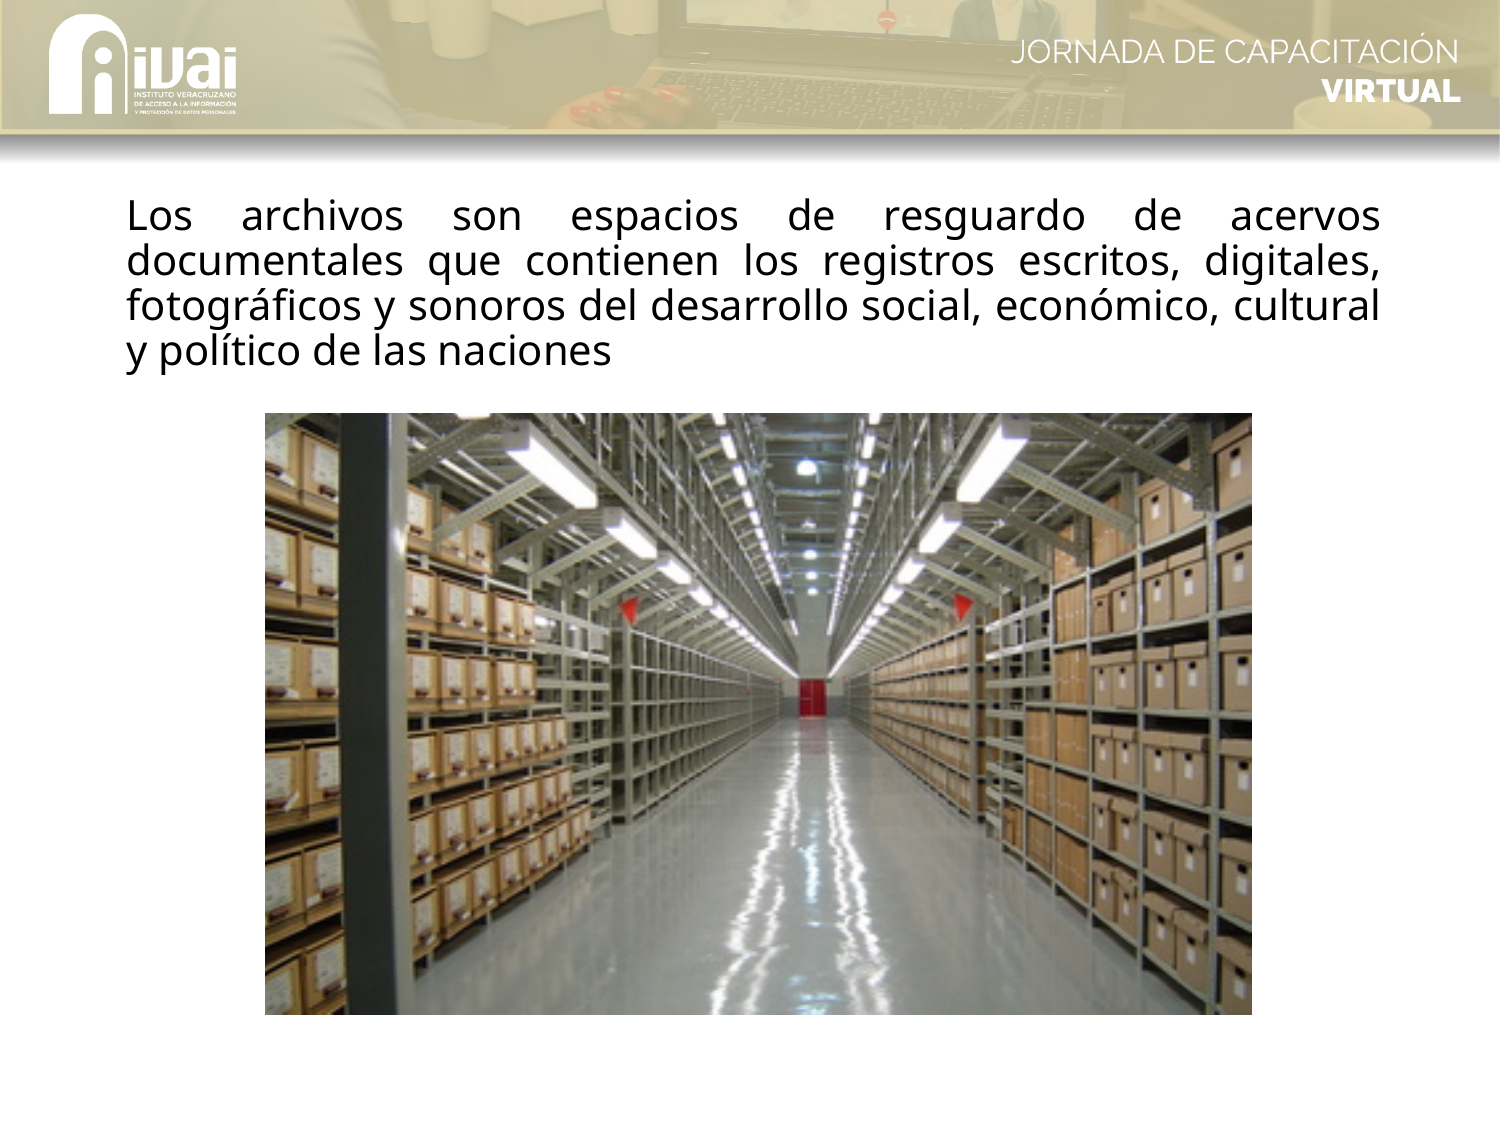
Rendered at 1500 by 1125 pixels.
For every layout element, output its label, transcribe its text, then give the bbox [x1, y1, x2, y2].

title Los archivos son espacios de resguardo de acervos documentales que contienen los registros escritos, digitales, fotográficos y sonoros del desarrollo social, económico, cultural y político de las naciones [111, 175, 1406, 394]
picture [265, 413, 1252, 1015]
